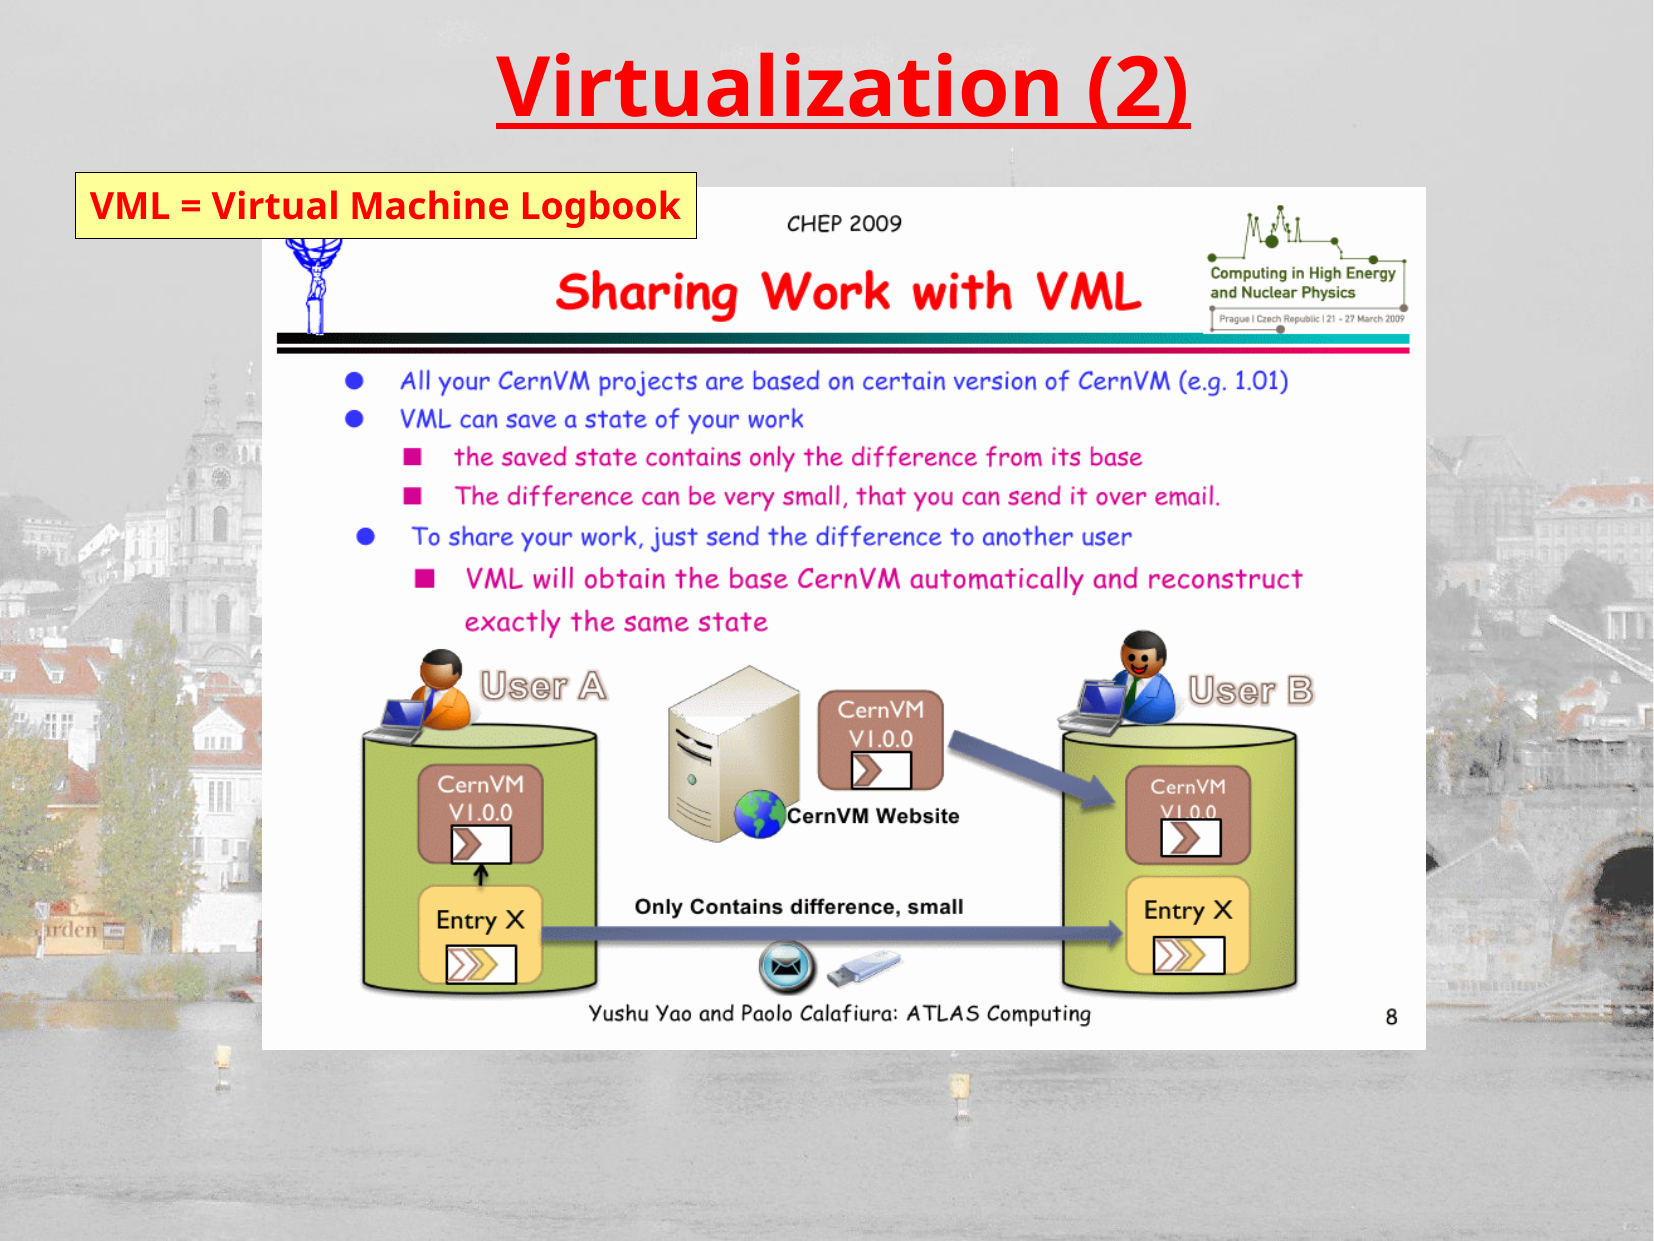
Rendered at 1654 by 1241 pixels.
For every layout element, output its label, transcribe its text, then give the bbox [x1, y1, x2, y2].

title Virtualization (2) [149, 0, 1538, 168]
picture [0, 0, 1654, 1241]
text_box VML = Virtual Machine Logbook [75, 172, 675, 226]
